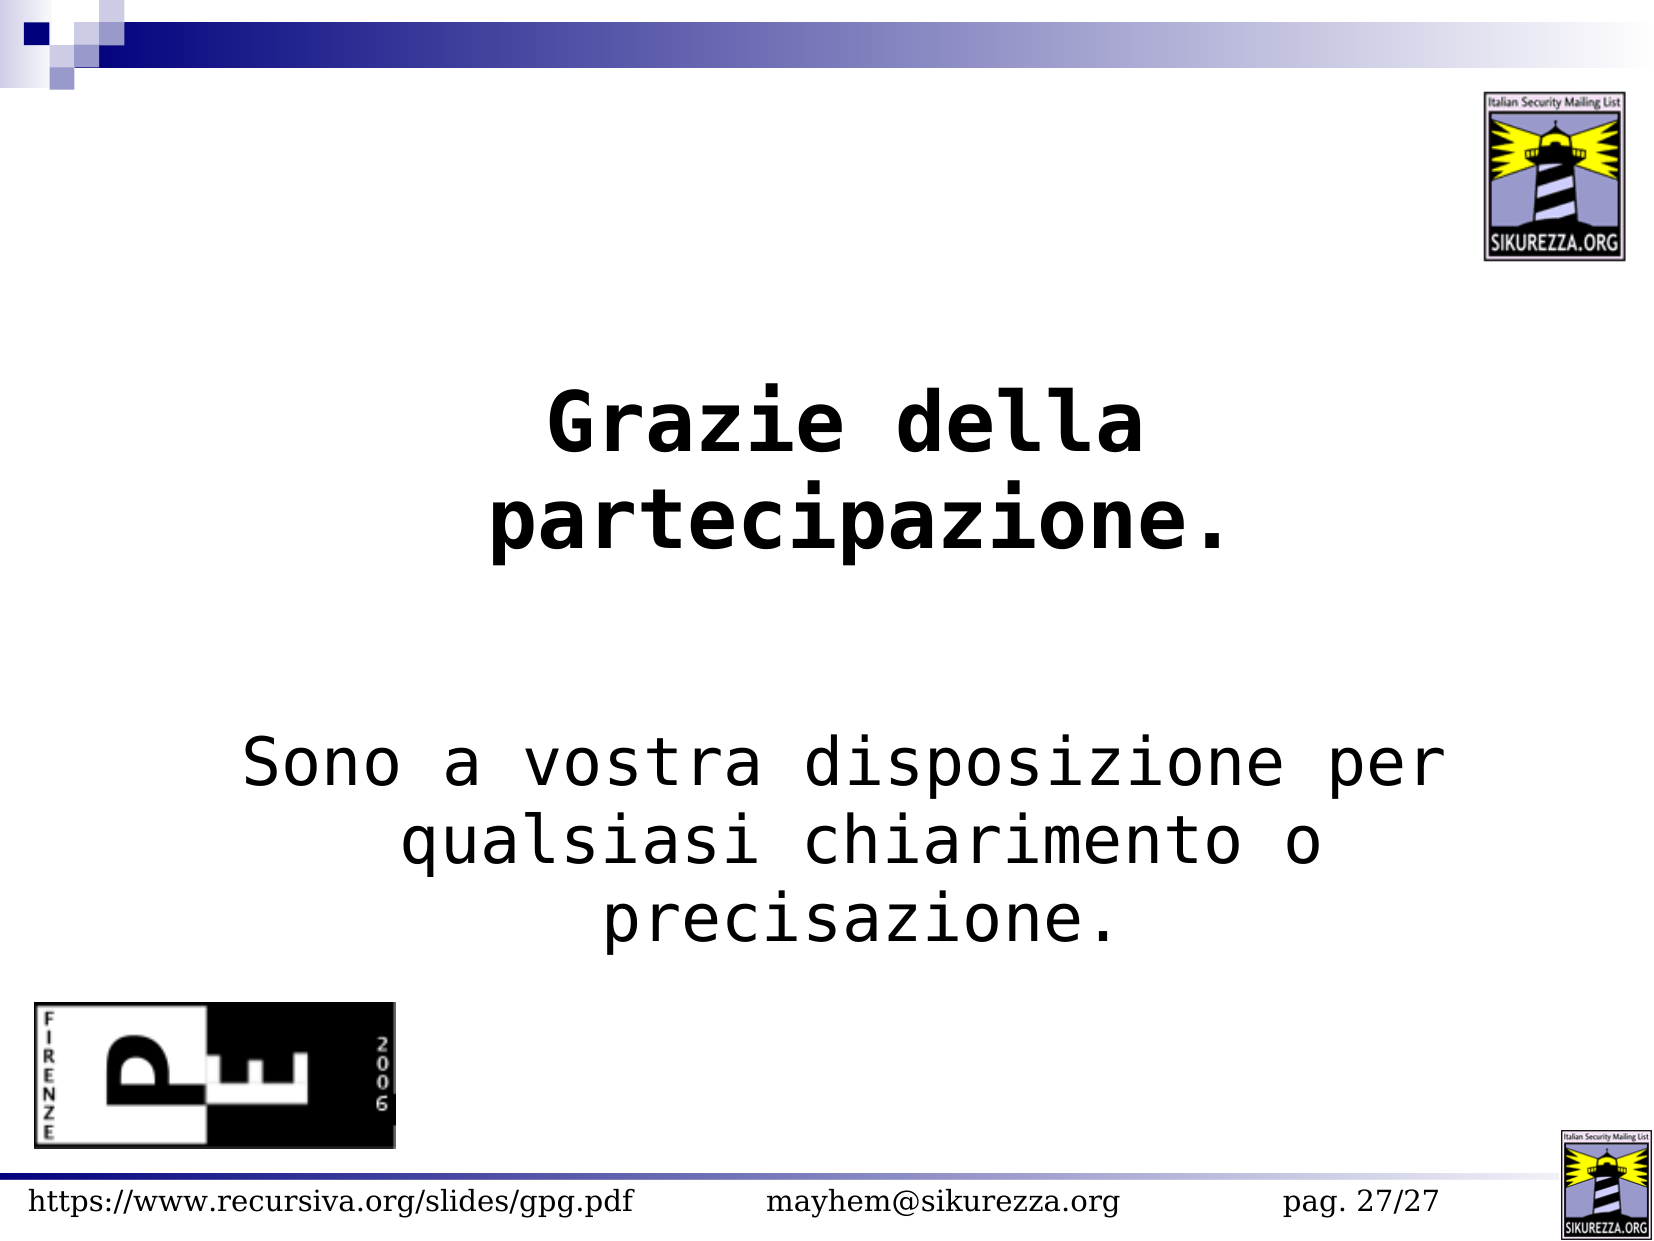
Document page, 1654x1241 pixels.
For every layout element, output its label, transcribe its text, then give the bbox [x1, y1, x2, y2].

subtitle Grazie della partecipazione. Sono a vostra disposizione per qualsiasi chiarimento o precisazione. [121, 146, 1534, 1127]
picture [0, 1128, 1654, 1241]
picture [34, 1002, 396, 1149]
picture [1481, 89, 1629, 263]
